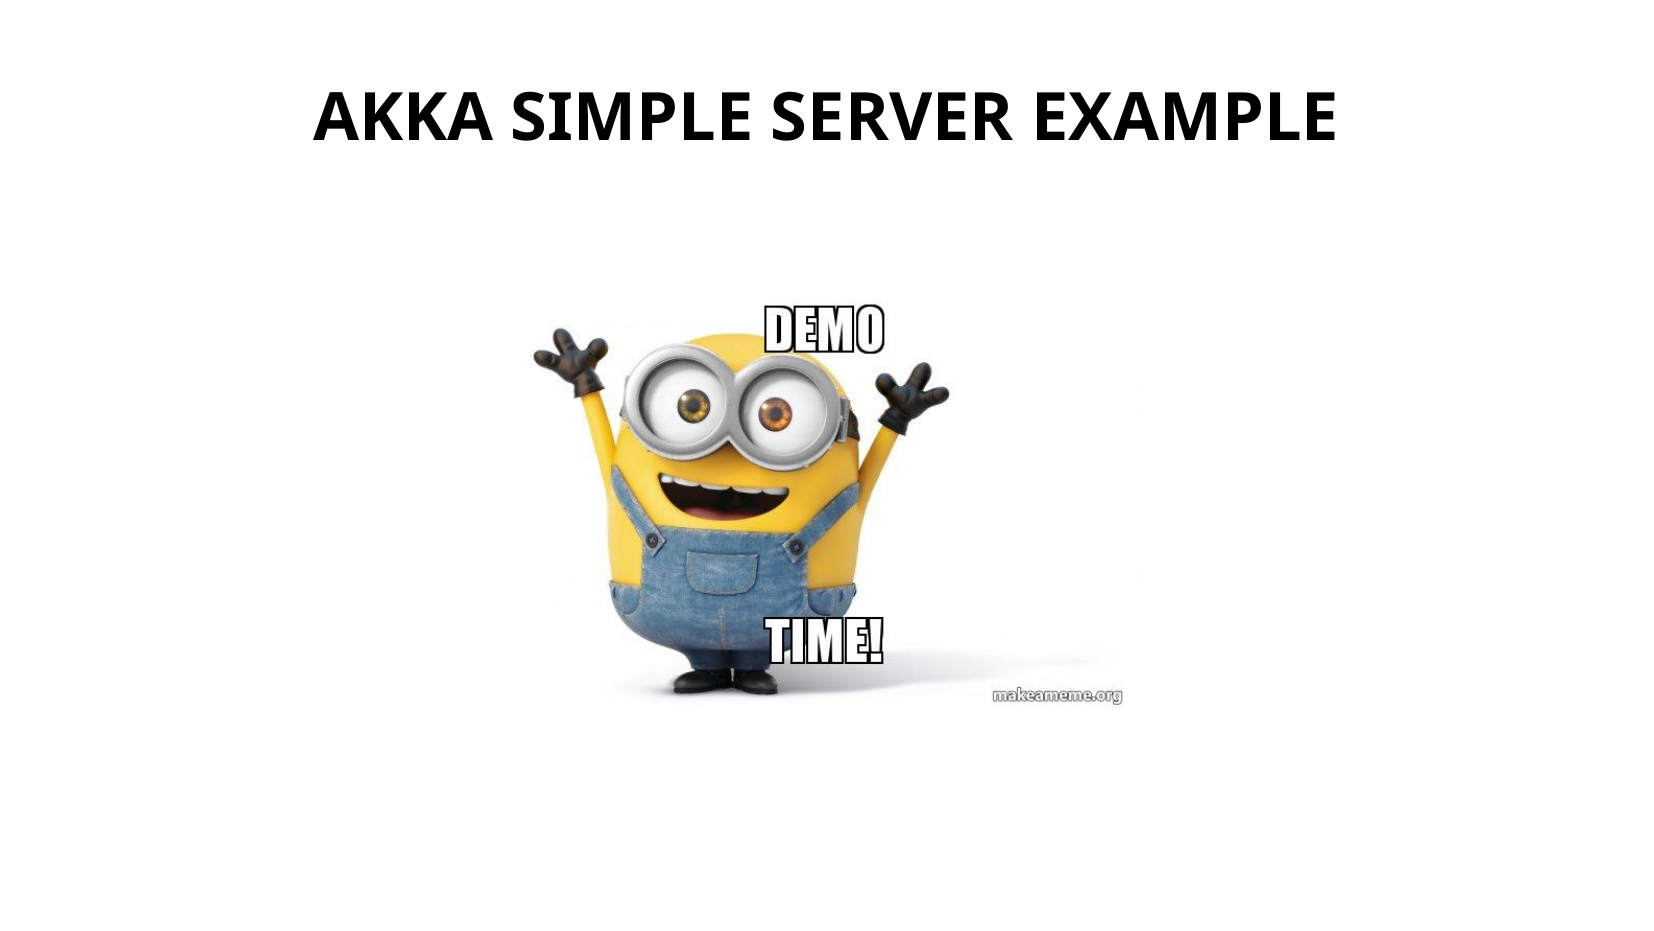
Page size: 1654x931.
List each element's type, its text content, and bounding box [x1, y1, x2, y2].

picture [514, 291, 1140, 710]
title AKKA SIMPLE SERVER EXAMPLE [82, 33, 1571, 196]
